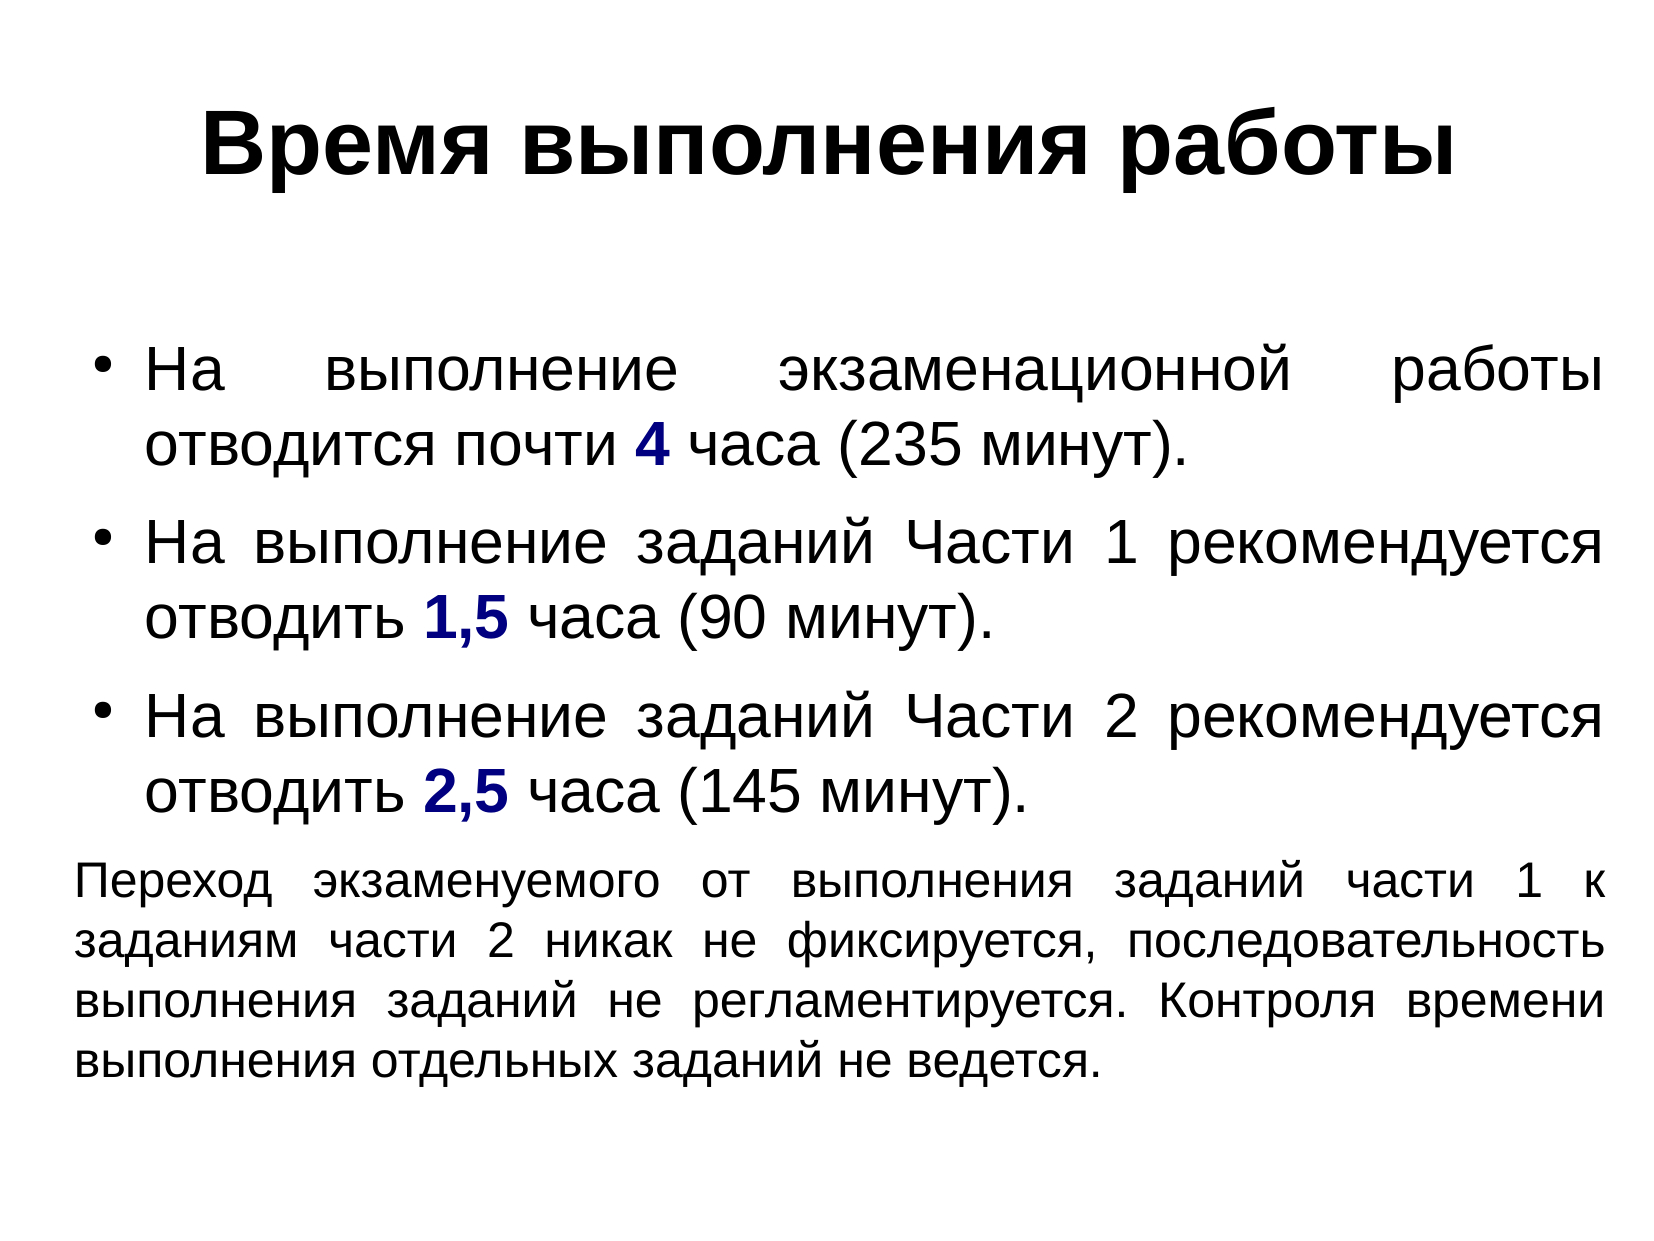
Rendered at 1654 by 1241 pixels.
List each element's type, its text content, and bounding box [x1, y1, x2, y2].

title Время выполнения работы [82, 63, 1571, 320]
text_box На выполнение экзаменационной работы отводится почти 4 часа (235 минут). На выполнение заданий Части 1 рекомендуется отводить 1,5 часа (90 минут). На выполнение заданий Части 2 рекомендуется отводить 2,5 часа (145 минут). Переход экзаменуемого от выполнения заданий части 1 к заданиям части 2 никак не фиксируется, последовательность выполнения заданий не регламентируется. Контроля времени выполнения отдельных заданий не ведется. [59, 320, 1622, 1180]
